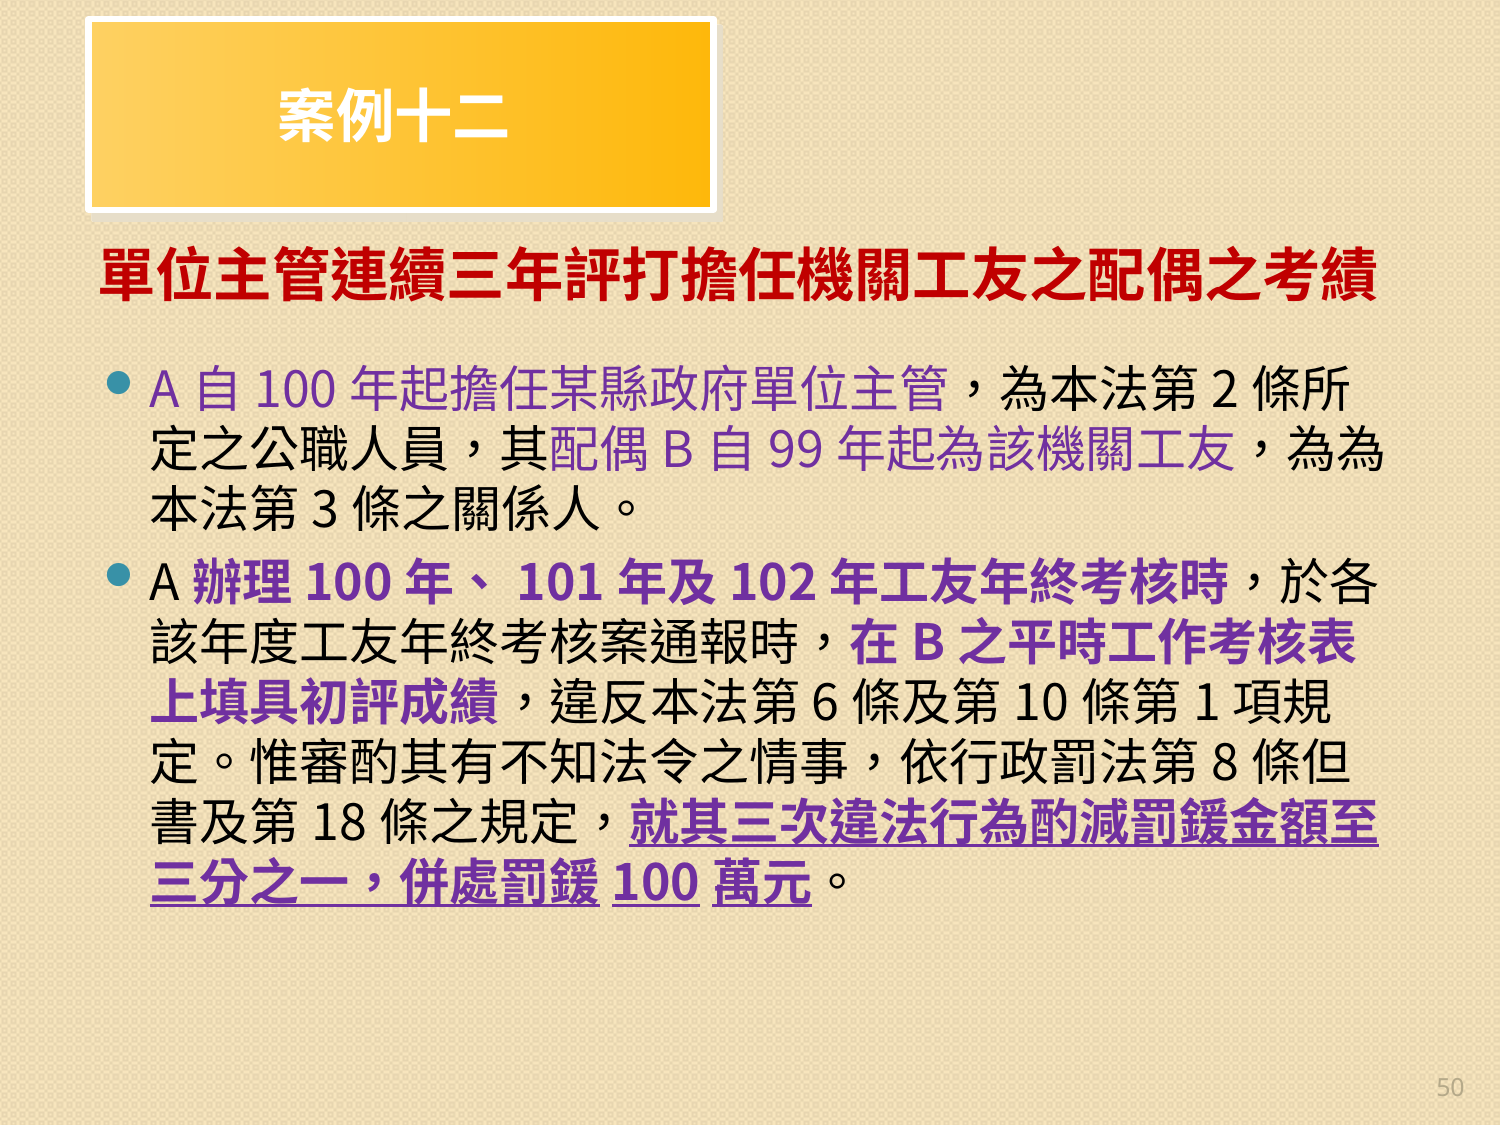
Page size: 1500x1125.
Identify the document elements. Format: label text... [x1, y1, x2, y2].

list 單位主管連續三年評打擔任機關工友之配偶之考績 [75, 230, 1412, 346]
title 案例十二 [88, 19, 714, 210]
list A自100年起擔任某縣政府單位主管，為本法第2條所定之公職人員，其配偶B自99年起為該機關工友，為為本法第3條之關係人。 A辦理100年、101年及102年工友年終考核時，於各該年度工友年終考核案通報時，在B之平時工作考核表上填具初評成績，違反本法第6條及第10條第1項規定。惟審酌其有不知法令之情事，依行政罰法第8條但書及第18條之規定，就其三次違法行為酌減罰鍰金額至三分之一，併處罰鍰100萬元。 [75, 350, 1413, 1005]
slide_number <編號> [1413, 1034, 1488, 1113]
picture [0, 0, 1500, 1125]
